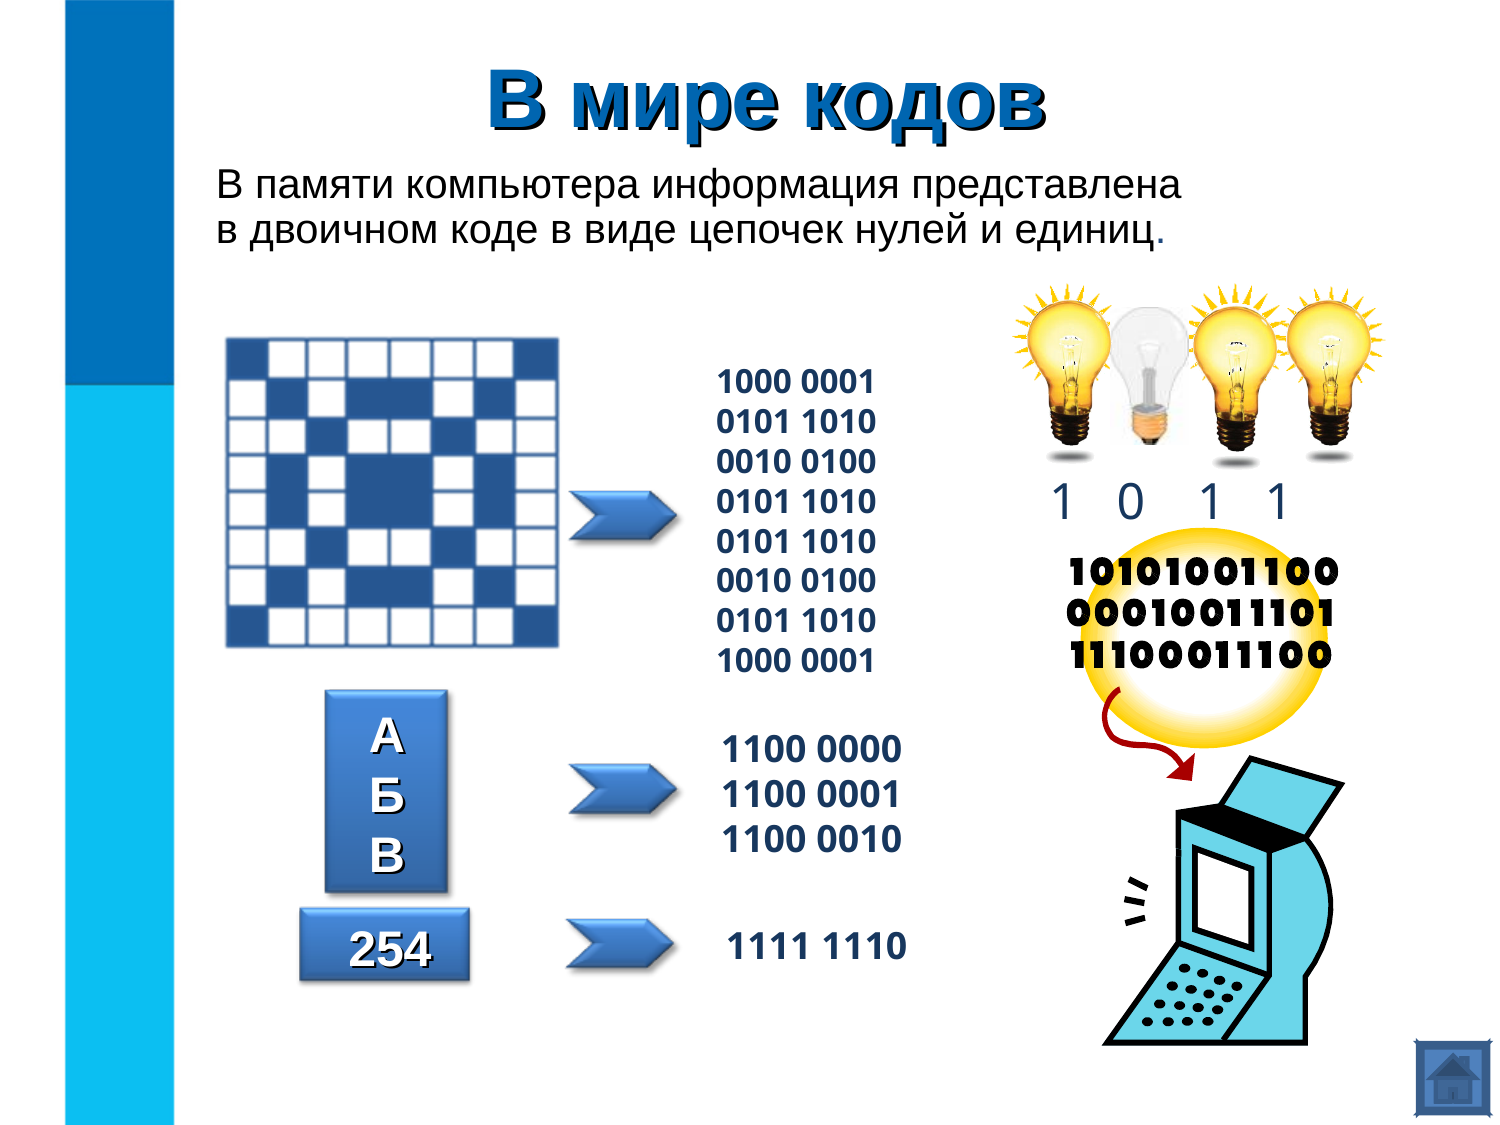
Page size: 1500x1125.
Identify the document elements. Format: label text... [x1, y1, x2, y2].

text_box [1124, 914, 1146, 927]
text_box [1070, 557, 1083, 585]
text_box [1127, 876, 1149, 892]
text_box [1123, 896, 1145, 907]
text_box [1101, 755, 1346, 1046]
text_box 1000 0001 0101 1010 0010 0100 0101 1010 0101 1010 0010 0100 0101 1010 1000 0001 [701, 352, 1002, 688]
text_box 254 [301, 908, 470, 985]
text_box [1314, 557, 1339, 586]
text_box 1100 0000 1100 0001 1100 0010 [706, 717, 1007, 869]
text_box [1419, 1042, 1489, 1114]
picture [0, 0, 1500, 1125]
list В памяти компьютера информация представлена в двоичном коде в виде цепочек нулей и единиц. [200, 154, 1455, 284]
text_box 1111 1110 [711, 914, 1011, 976]
text_box А Б В [326, 691, 448, 893]
text_box 1 0 1 1 [1034, 461, 1359, 538]
table_cell [1417, 1042, 1423, 1114]
title В мире кодов [90, 0, 1441, 188]
text_box [1066, 538, 1332, 781]
